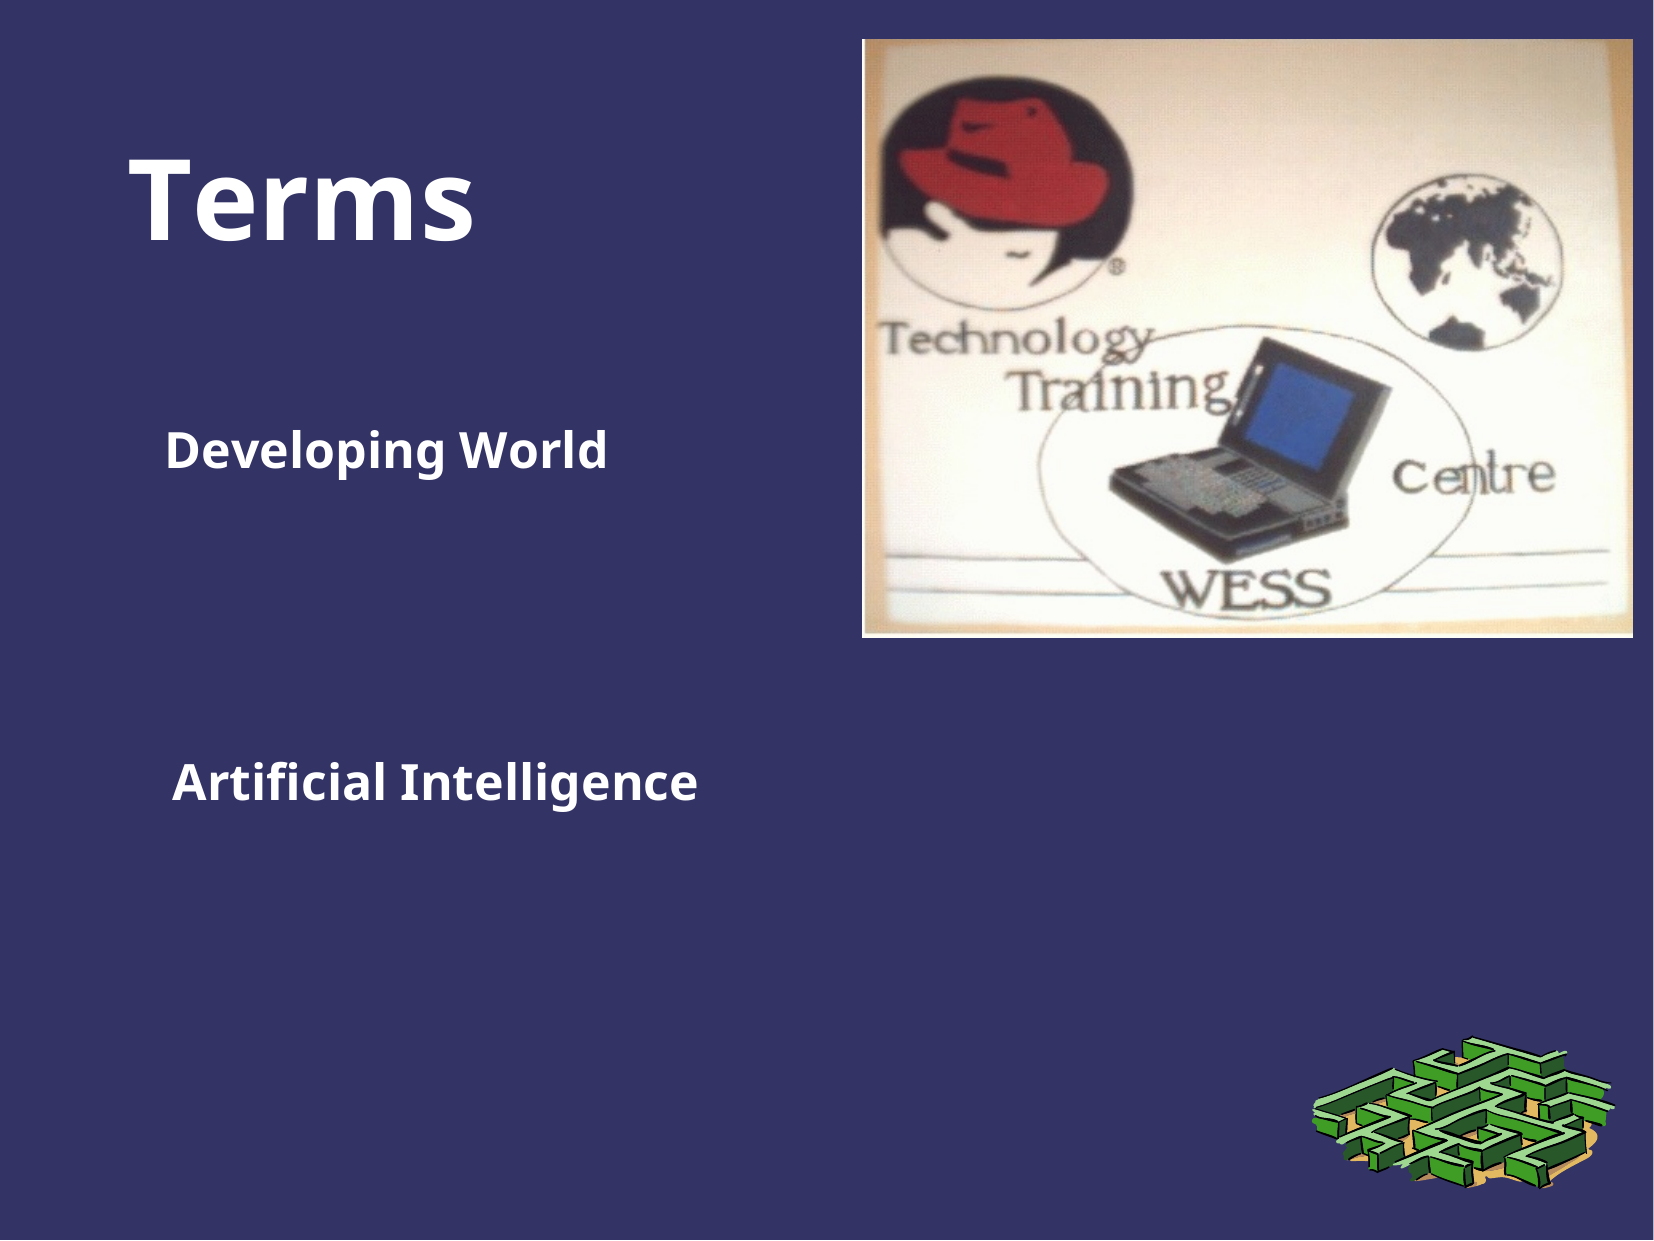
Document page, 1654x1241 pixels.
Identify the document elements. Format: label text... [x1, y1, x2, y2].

text_box Artificial Intelligence [157, 739, 718, 814]
text_box Terms [112, 112, 467, 263]
picture [862, 39, 1633, 638]
text_box Developing World [150, 407, 633, 481]
